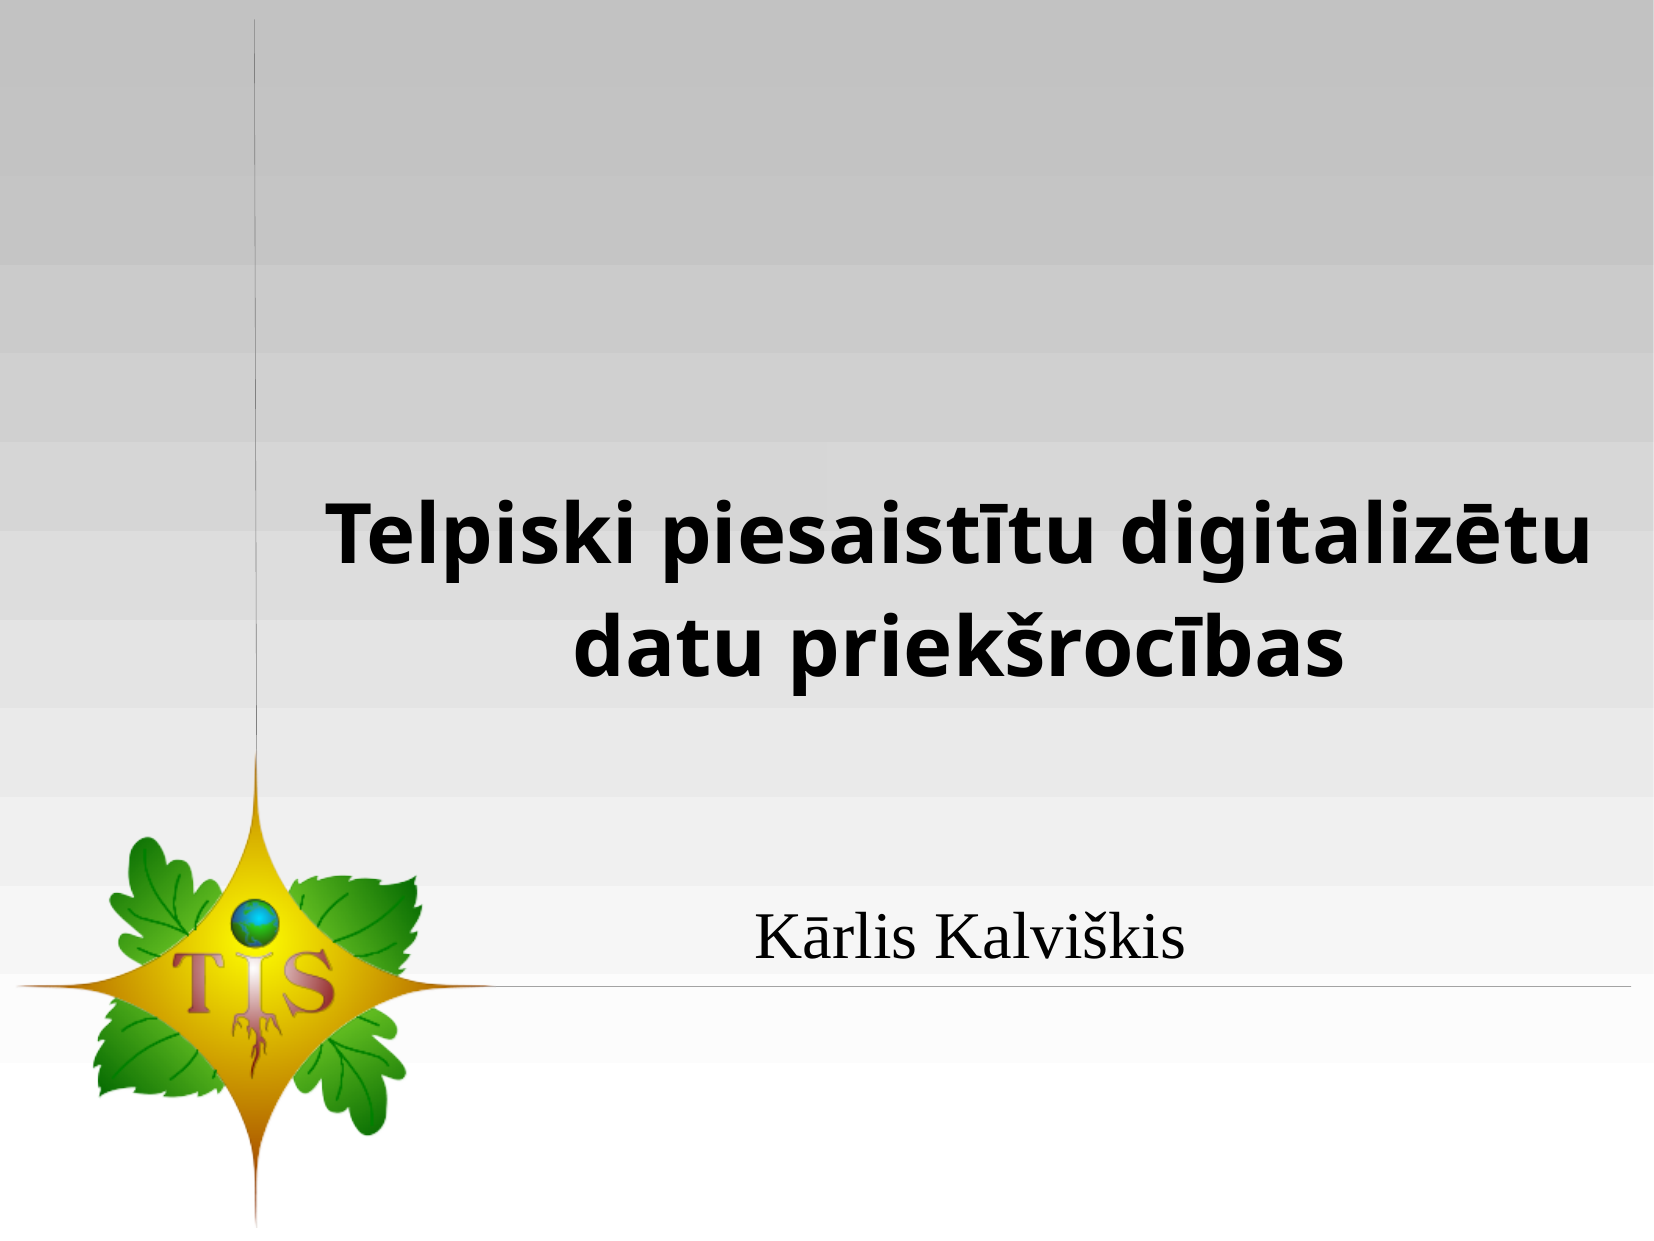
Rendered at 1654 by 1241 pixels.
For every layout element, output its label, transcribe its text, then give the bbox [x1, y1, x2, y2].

title Telpiski piesaistītu digitalizētu datu priekšrocības [295, 314, 1625, 861]
picture [0, 0, 1654, 1241]
